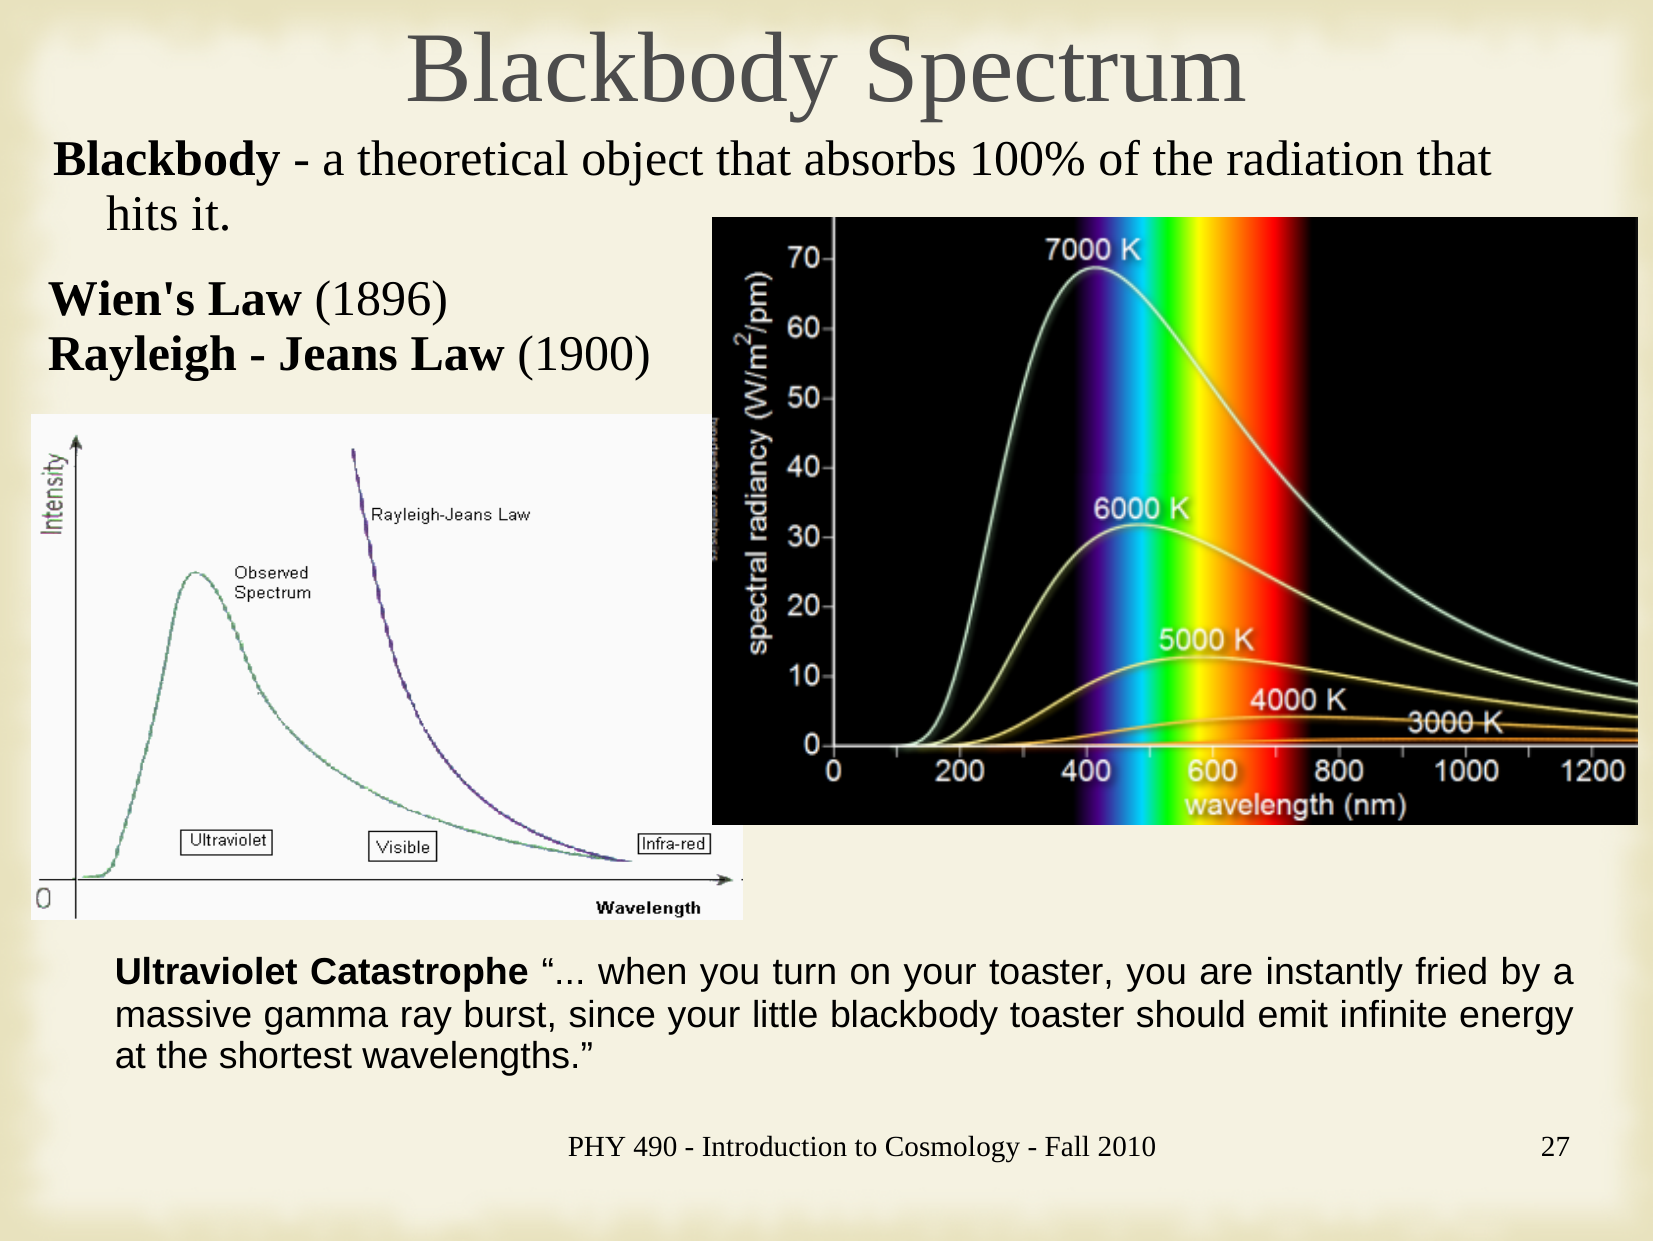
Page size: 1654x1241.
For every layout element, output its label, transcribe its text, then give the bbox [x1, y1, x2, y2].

picture [0, 0, 1653, 1241]
title Blackbody Spectrum [82, 0, 1571, 172]
list Blackbody - a theoretical object that absorbs 100% of the radiation that hits it. Wien's Law (1896) Rayleigh - Jeans Law (1900) [35, 130, 1538, 482]
text_box Ultraviolet Catastrophe “... when you turn on your toaster, you are instantly fried by a massive gamma ray burst, since your little blackbody toaster should emit infinite energy at the shortest wavelengths.” [99, 943, 1589, 1086]
